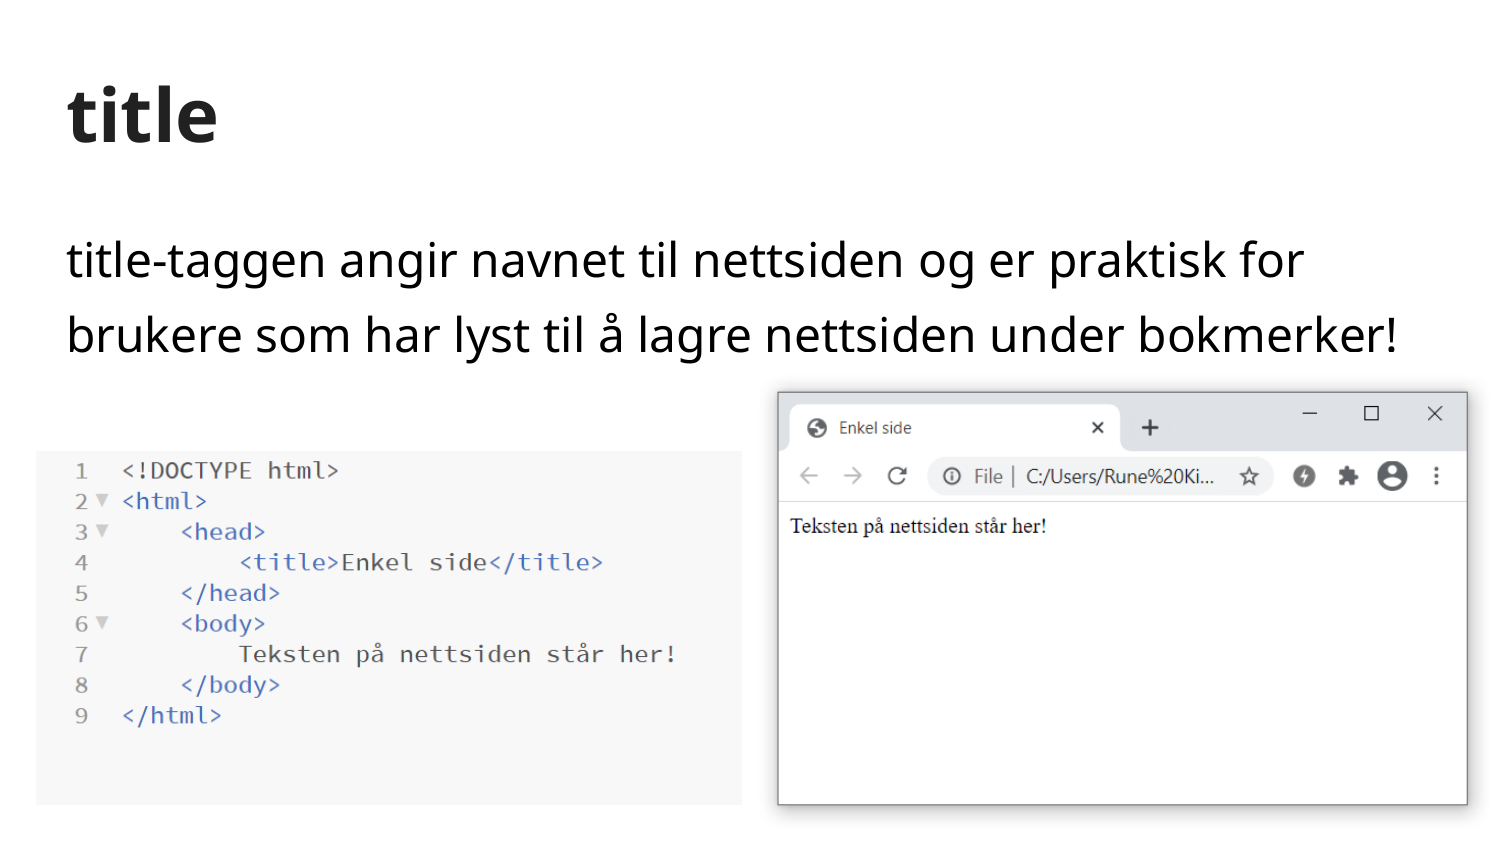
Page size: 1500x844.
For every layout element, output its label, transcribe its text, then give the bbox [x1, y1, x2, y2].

list title-taggen angir navnet til nettsiden og er praktisk for brukere som har lyst til å lagre nettsiden under bokmerker! [51, 201, 1449, 750]
picture [36, 451, 742, 805]
picture [750, 352, 1500, 844]
title title [51, 48, 1449, 180]
